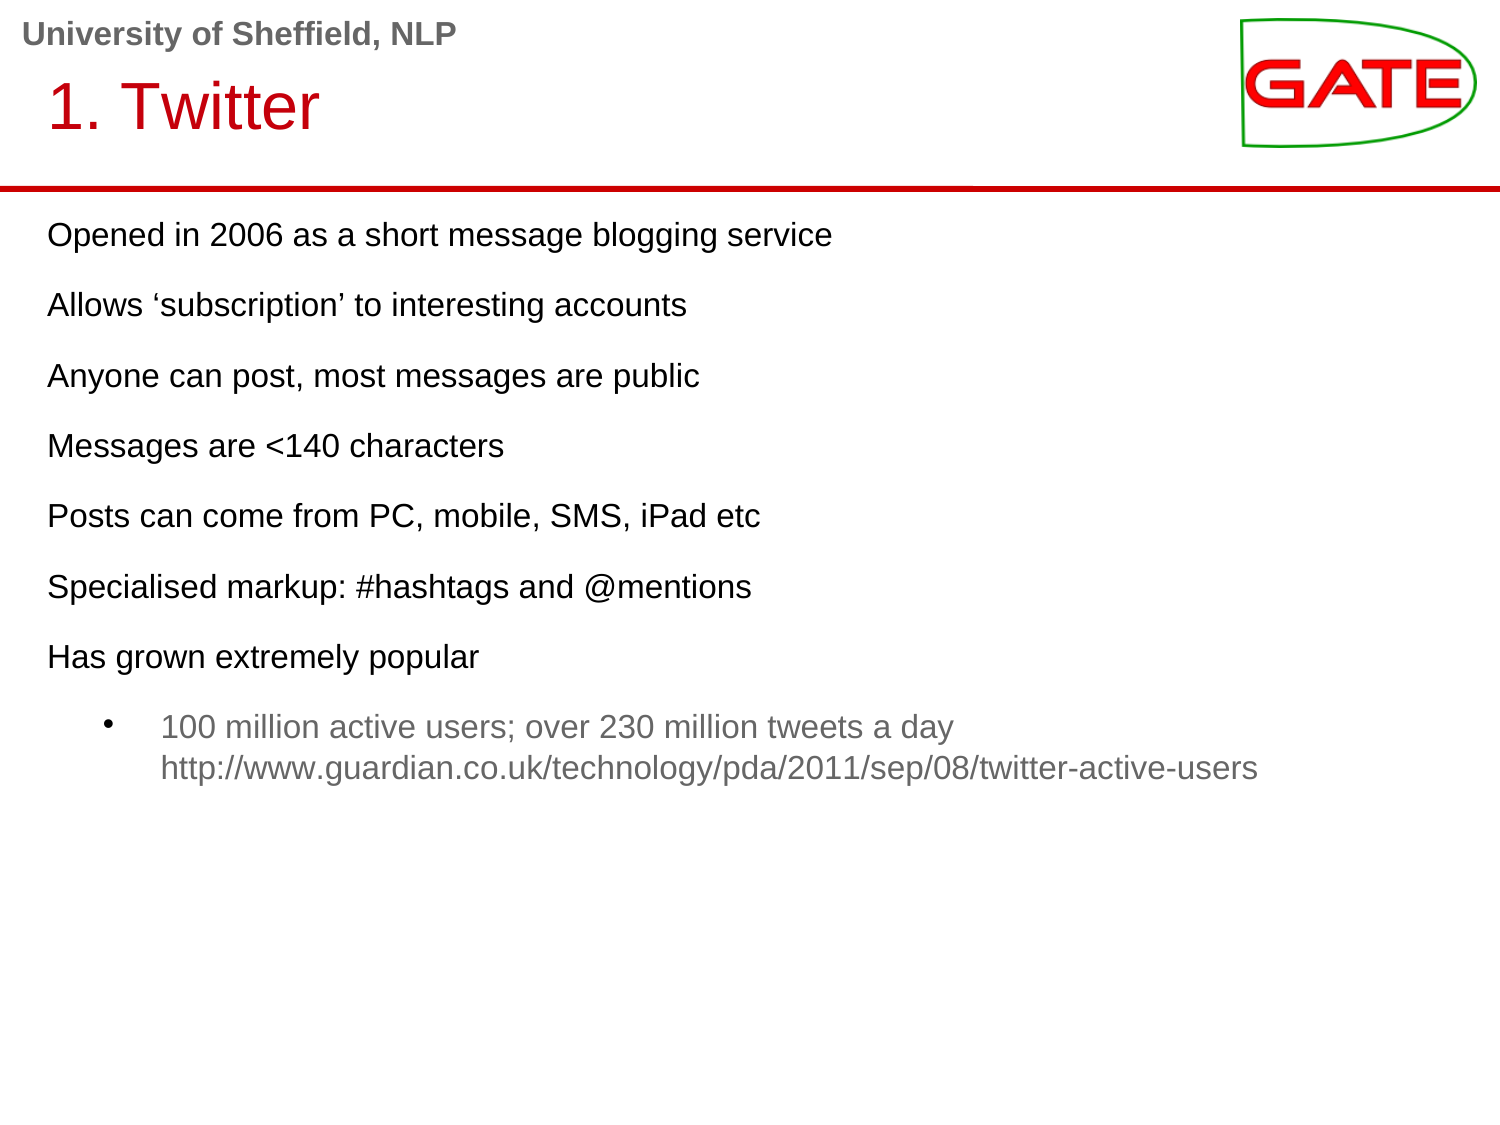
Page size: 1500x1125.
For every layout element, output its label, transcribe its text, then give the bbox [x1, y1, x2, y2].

text_box 1. Twitter [47, 47, 1267, 168]
picture [1240, 18, 1477, 148]
text_box Opened in 2006 as a short message blogging service Allows ‘subscription’ to interesting accounts Anyone can post, most messages are public Messages are <140 characters Posts can come from PC, mobile, SMS, iPad etc Specialised markup: #hashtags and @mentions Has grown extremely popular 100 million active users; over 230 million tweets a day http://www.guardian.co.uk/technology/pda/2011/sep/08/twitter-active-users [47, 212, 1500, 1064]
